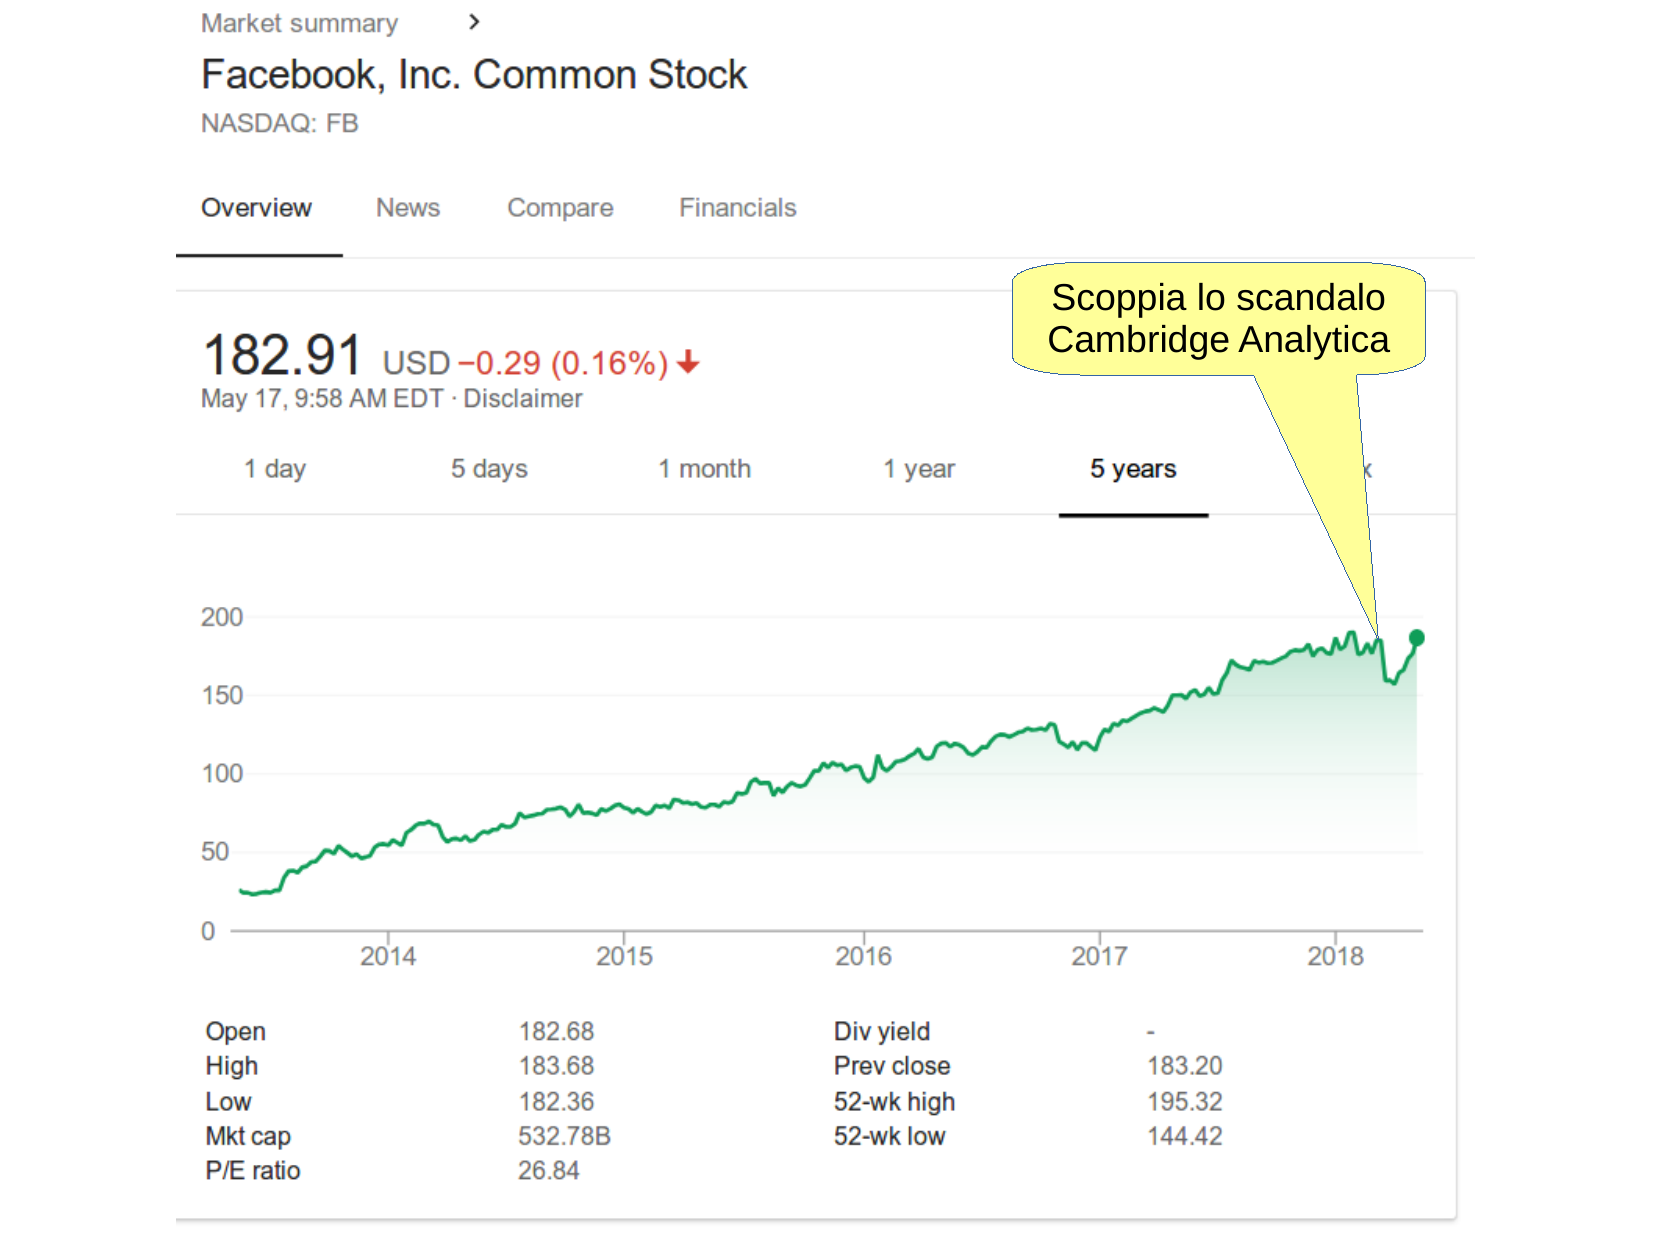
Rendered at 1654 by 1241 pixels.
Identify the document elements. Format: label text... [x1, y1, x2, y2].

text_box Scoppia lo scandalo Cambridge Analytica [1012, 262, 1426, 640]
picture [176, 0, 1475, 1239]
